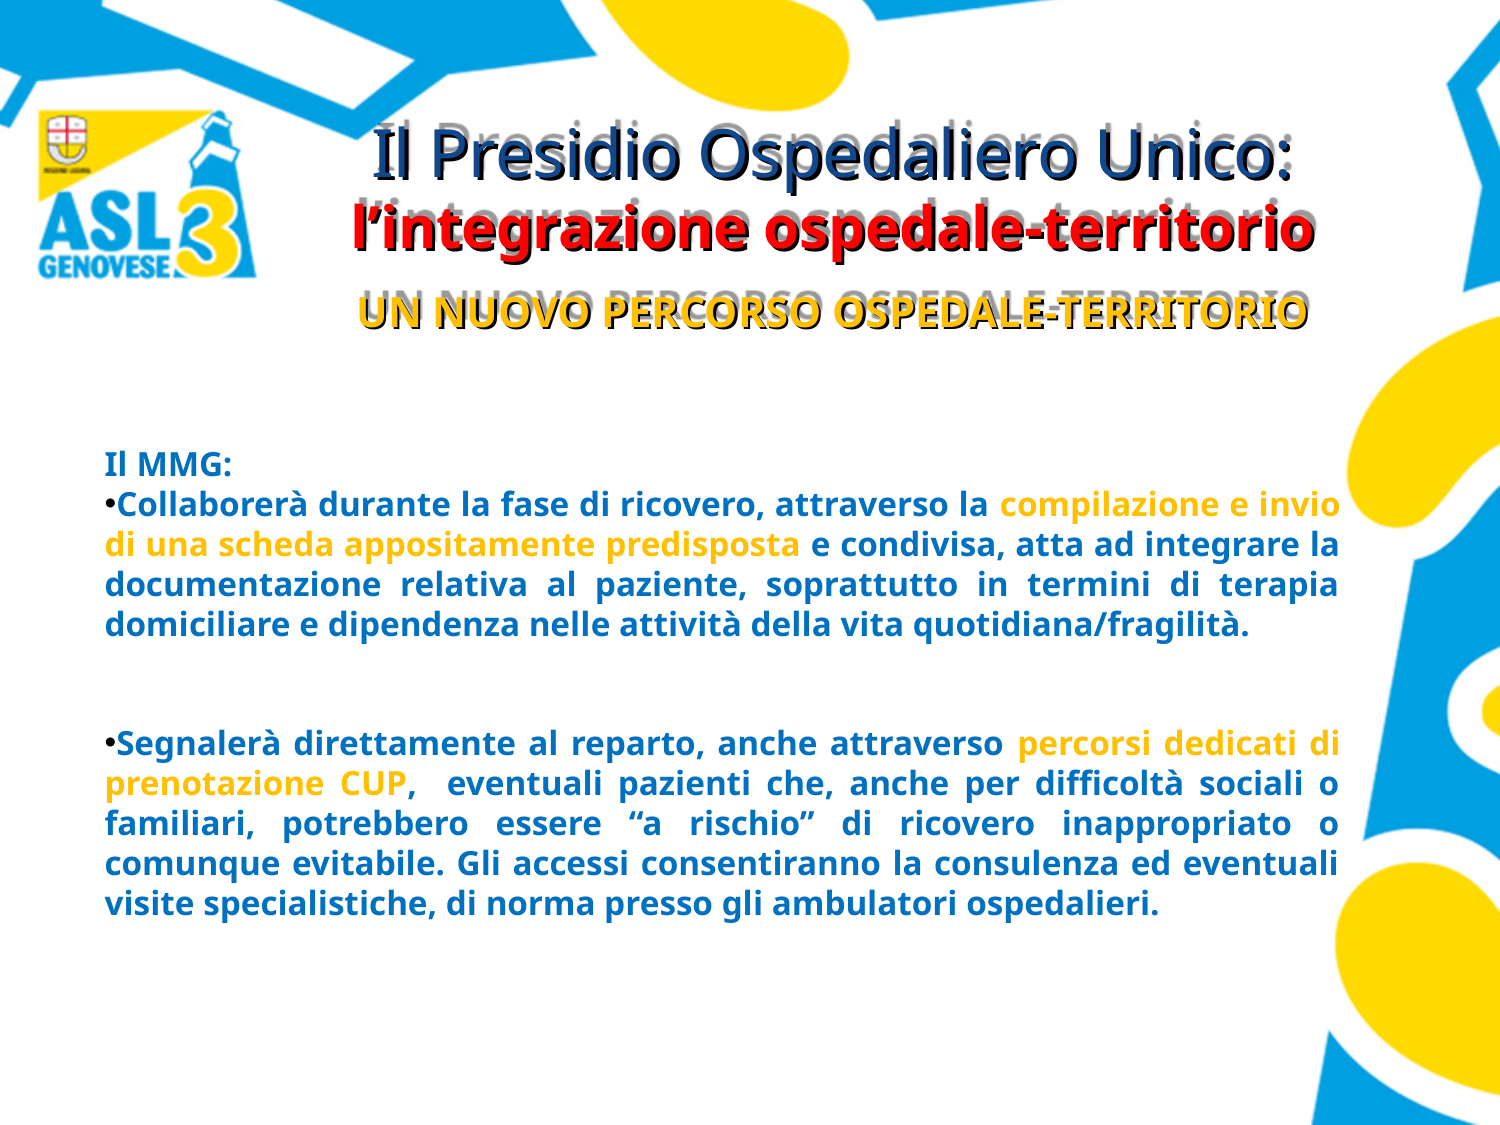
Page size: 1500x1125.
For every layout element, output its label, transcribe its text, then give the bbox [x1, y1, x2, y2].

text_box Il MMG: Collaborerà durante la fase di ricovero, attraverso la compilazione e invio di una scheda appositamente predisposta e condivisa, atta ad integrare la documentazione relativa al paziente, soprattutto in termini di terapia domiciliare e dipendenza nelle attività della vita quotidiana/fragilità. Segnalerà direttamente al reparto, anche attraverso percorsi dedicati di prenotazione CUP, eventuali pazienti che, anche per difficoltà sociali o familiari, potrebbero essere “a rischio” di ricovero inappropriato o comunque evitabile. Gli accessi consentiranno la consulenza ed eventuali visite specialistiche, di norma presso gli ambulatori ospedalieri. [90, 412, 1385, 983]
text_box Il Presidio Ospedaliero Unico: l’integrazione ospedale-territorio UN NUOVO PERCORSO OSPEDALE-TERRITORIO [234, 102, 1431, 373]
